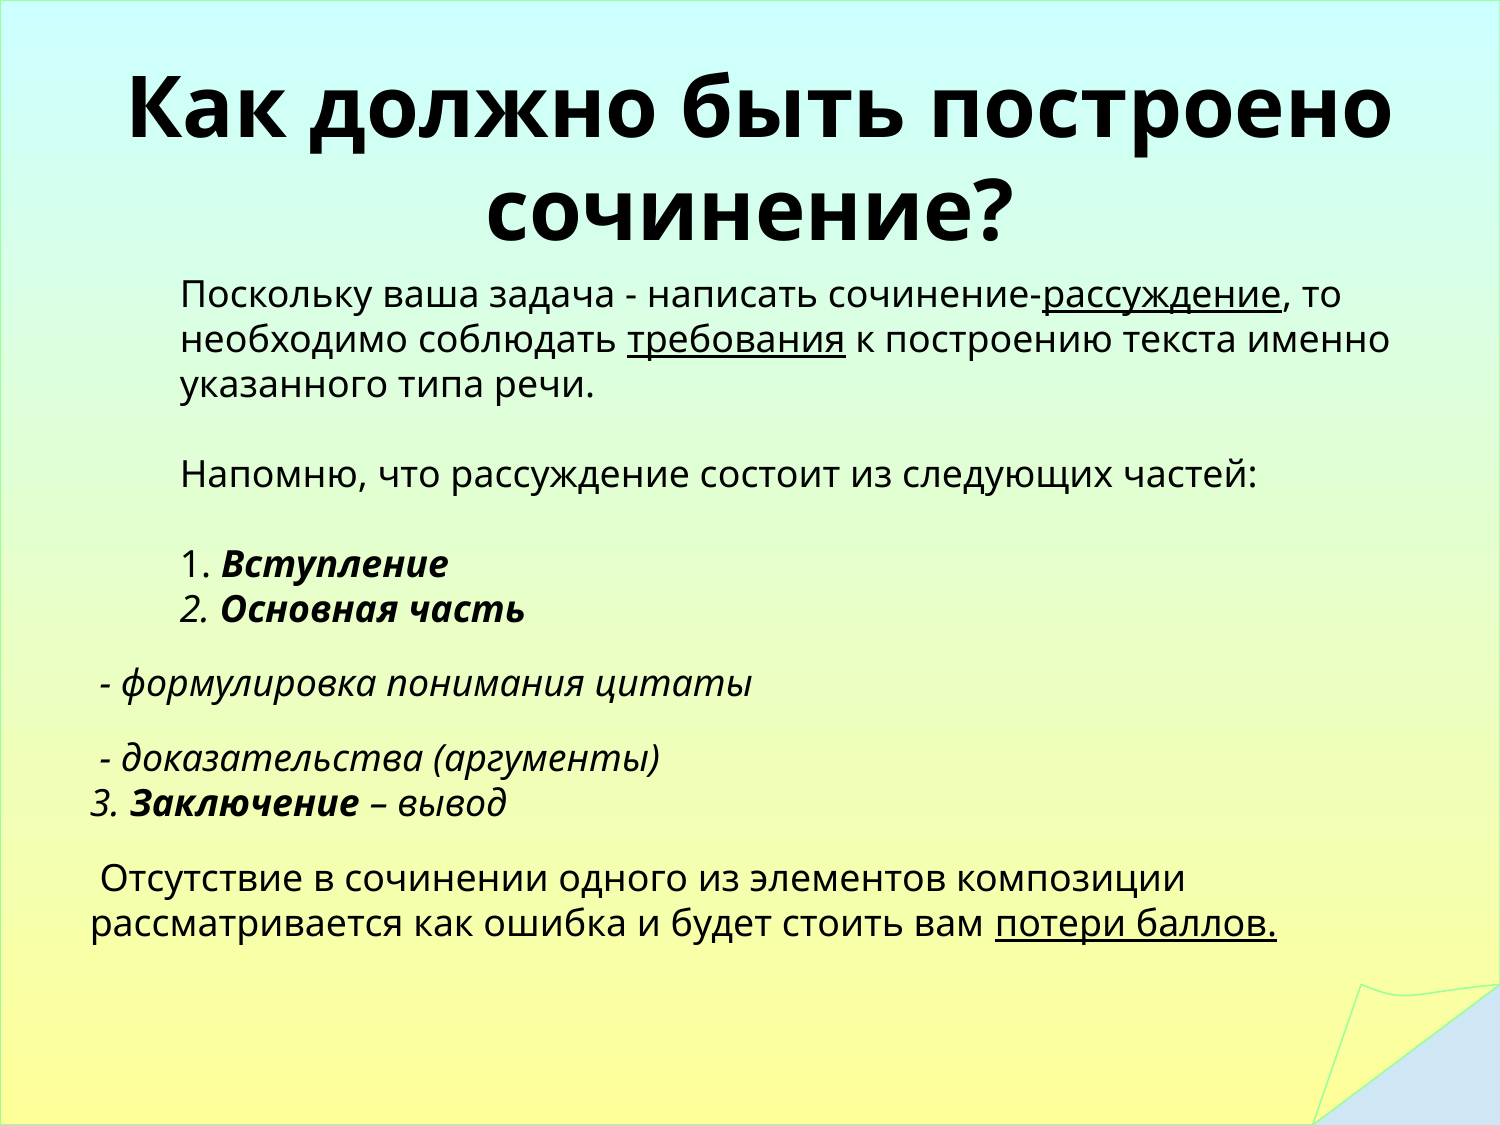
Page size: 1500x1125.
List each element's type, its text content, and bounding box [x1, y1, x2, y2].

title Как должно быть построено сочинение? [75, 45, 1425, 262]
text_box [0, 0, 1500, 1125]
list Поскольку ваша задача - написать сочинение-рассуждение, то необходимо соблюдать требования к построению текста именно указанного типа речи. Напомню, что рассуждение состоит из следующих частей: 1. Вступление 2. Основная часть - формулировка понимания цитаты - доказательства (аргументы) 3. Заключение – вывод Отсутствие в сочинении одного из элементов композиции рассматривается как ошибка и будет стоить вам потери баллов. [75, 262, 1425, 1035]
